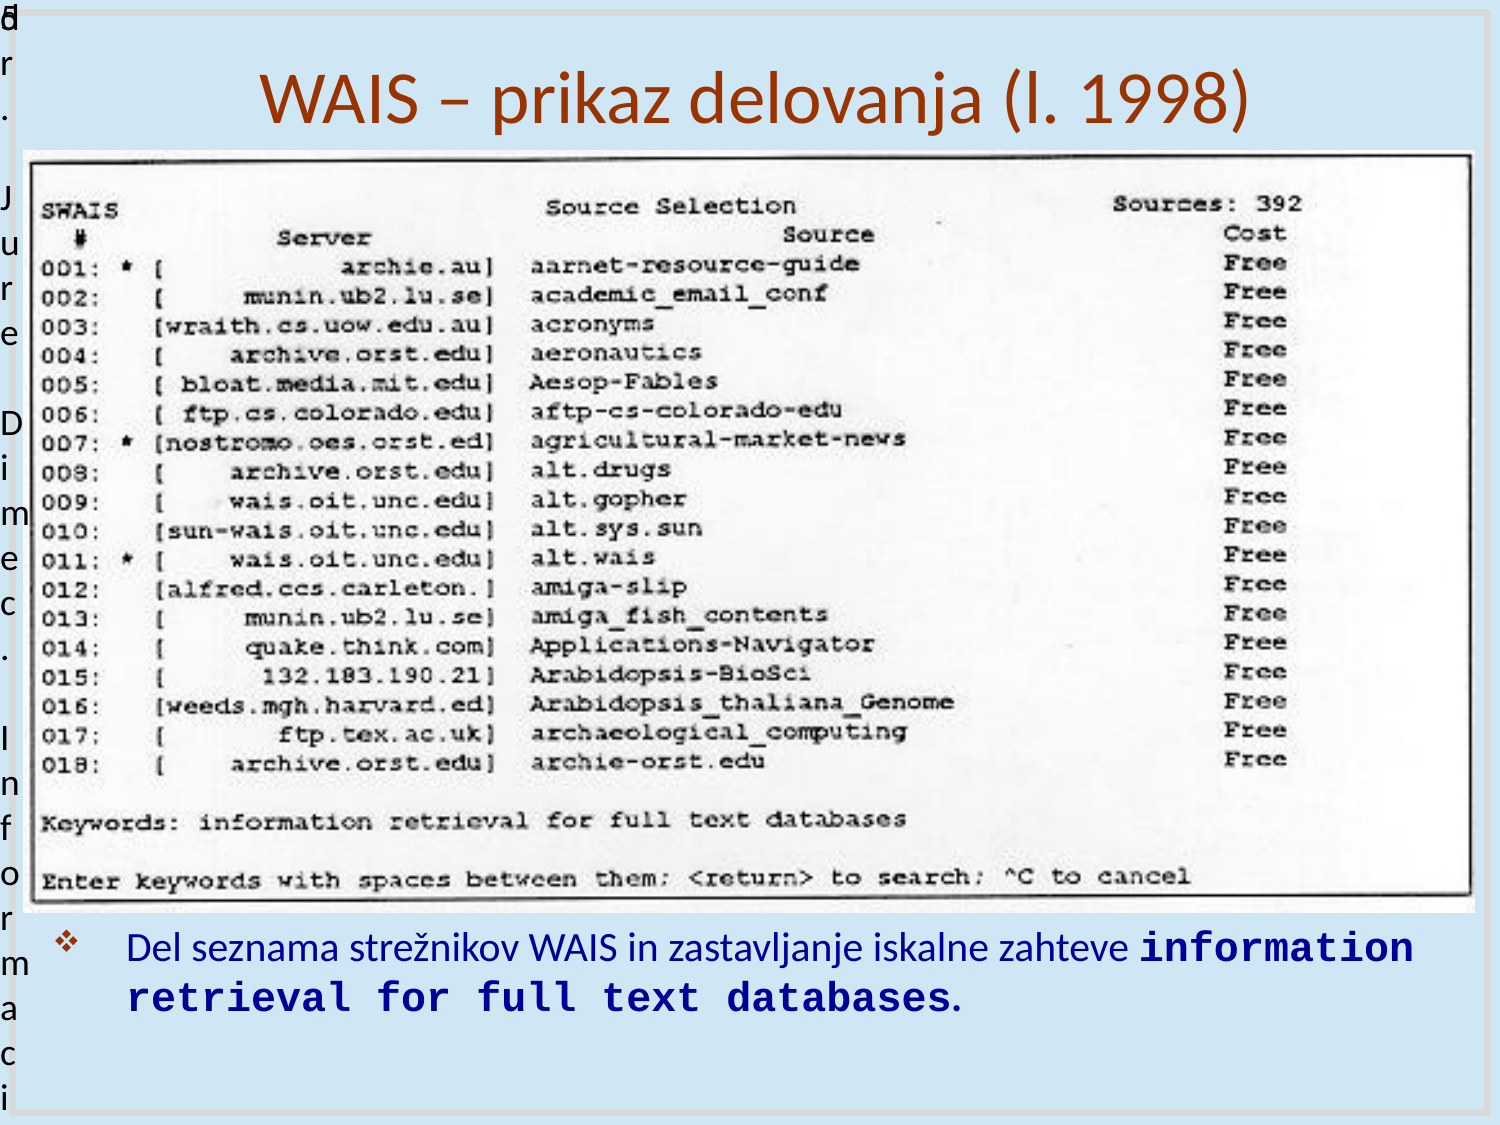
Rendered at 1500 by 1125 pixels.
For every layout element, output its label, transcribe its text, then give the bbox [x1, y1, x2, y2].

title WAIS – prikaz delovanja (l. 1998) [37, 37, 1475, 150]
picture [23, 150, 1475, 913]
list Del seznama strežnikov WAIS in zastavljanje iskalne zahteve information retrieval for full text databases. [37, 913, 1475, 1050]
